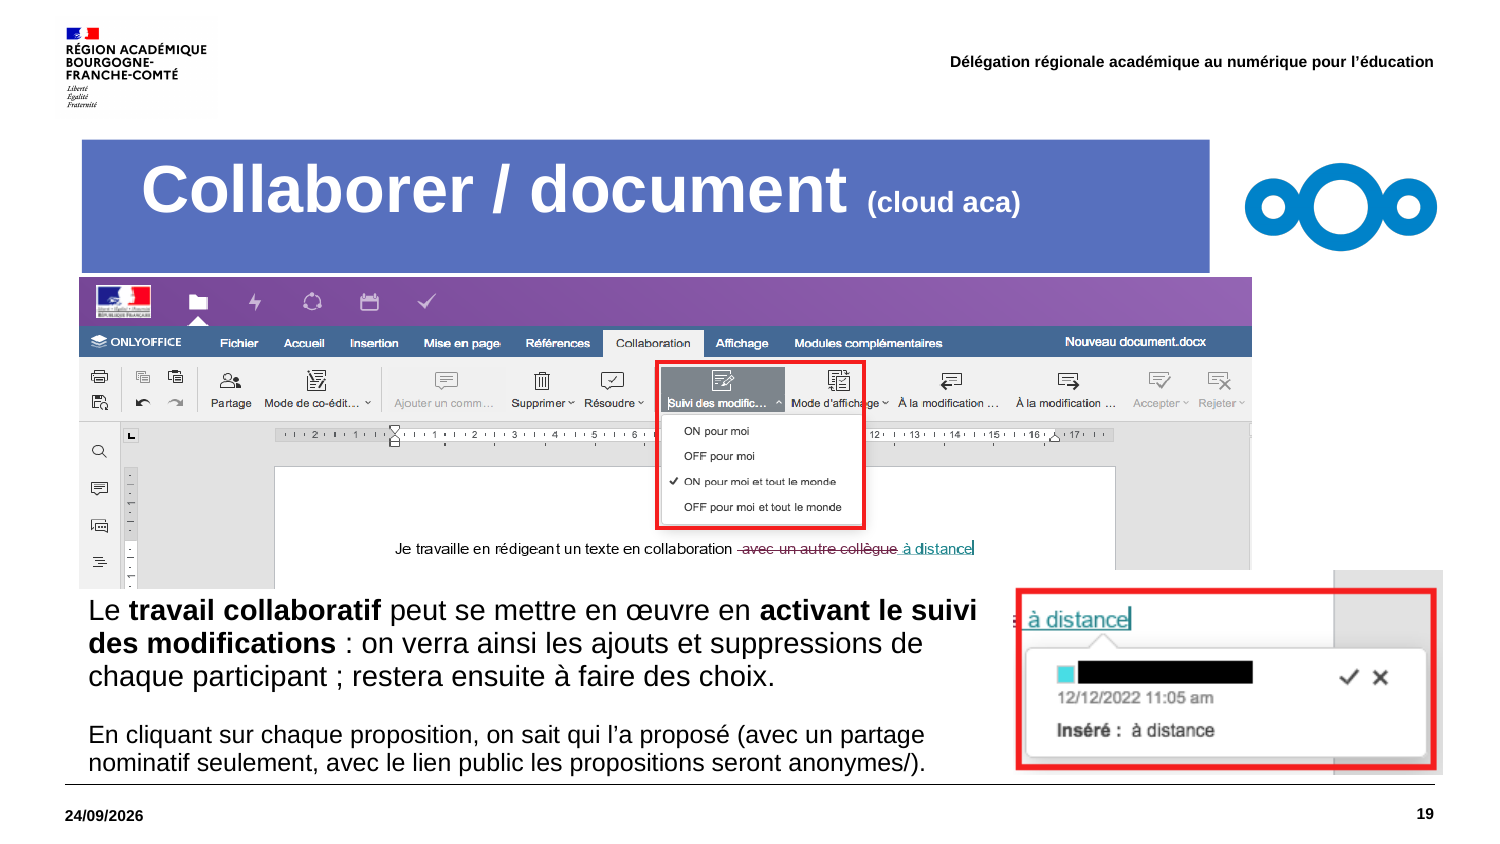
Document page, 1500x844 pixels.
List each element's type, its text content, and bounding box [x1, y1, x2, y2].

text_box Délégation régionale académique au numérique pour l’éducation [470, 32, 1435, 91]
text_box Le travail collaboratif peut se mettre en œuvre en activant le suivi des modifications : on verra ainsi les ajouts et suppressions de chaque participant ; restera ensuite à faire des choix. En cliquant sur chaque proposition, on sait qui l’a proposé (avec un partage nominatif seulement, avec le lien public les propositions seront anonymes/). [73, 586, 1026, 784]
text_box Collaborer / document (cloud aca) [81, 139, 1210, 273]
text_box 31/01/2023 [64, 787, 245, 843]
text_box <numéro> [1213, 784, 1435, 843]
picture [55, 16, 218, 119]
picture [1221, 139, 1461, 275]
picture [79, 277, 1443, 775]
